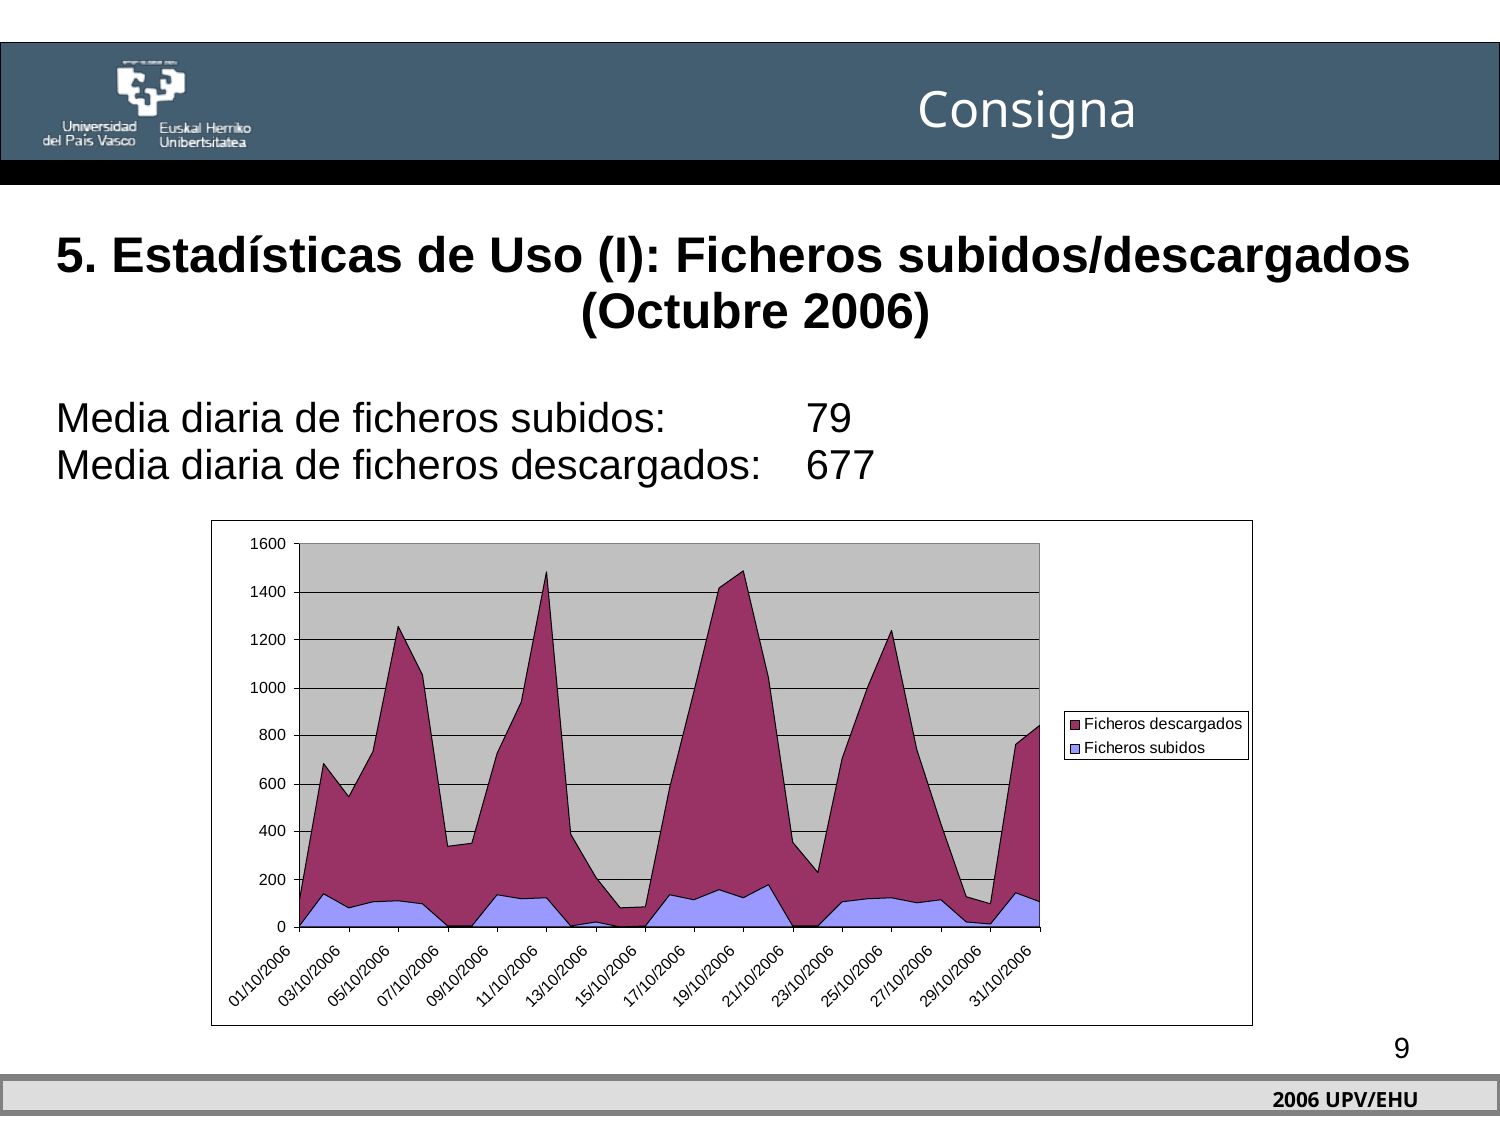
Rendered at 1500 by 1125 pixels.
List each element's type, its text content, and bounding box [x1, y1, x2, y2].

text_box Consigna [620, 66, 1436, 151]
text_box 2006 UPV/EHU [1257, 1077, 1500, 1122]
text_box [0, 1077, 1257, 1113]
text_box [0, 42, 1500, 185]
text_box 5. Estadísticas de Uso (I): Ficheros subidos/descargados (Octubre 2006) Media diaria de ficheros subidos: 79 Media diaria de ficheros descargados: 677 [41, 219, 1471, 496]
chart [206, 515, 1258, 1030]
picture [4, 42, 290, 160]
